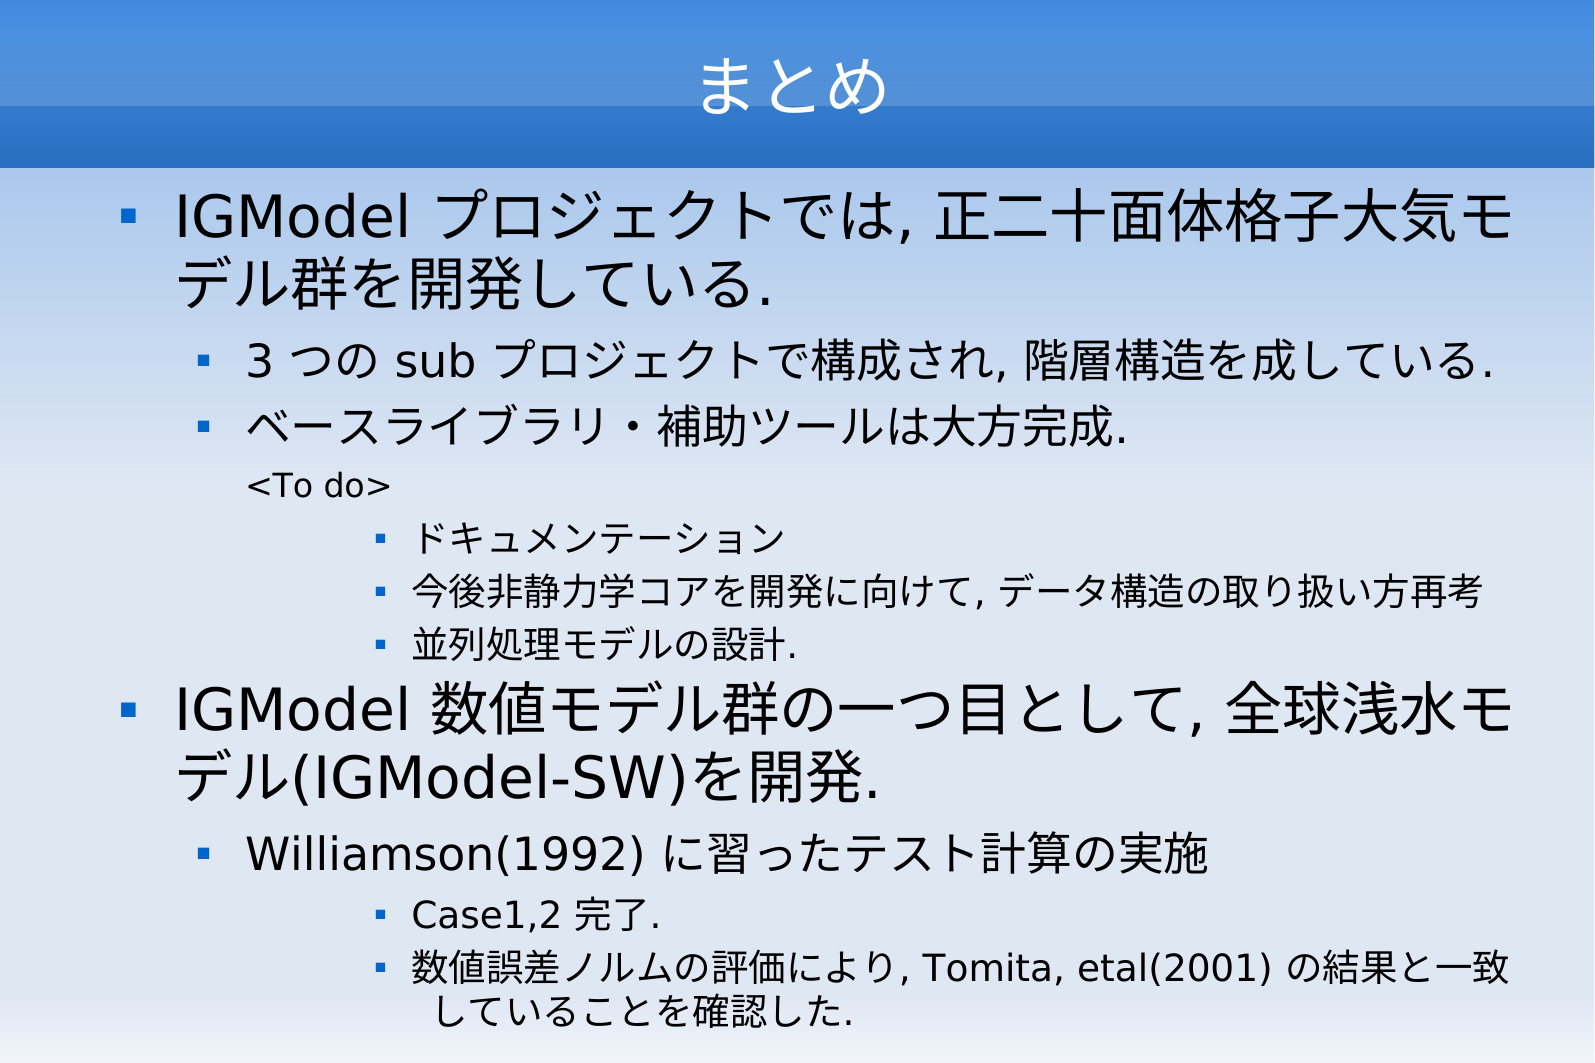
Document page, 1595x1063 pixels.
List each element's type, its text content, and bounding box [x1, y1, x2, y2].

title まとめ [74, 0, 1510, 178]
picture [0, 0, 1595, 1063]
list IGModel プロジェクトでは, 正二十面体格子大気モデル群を開発している. 3 つの sub プロジェクトで構成され, 階層構造を成している. ベースライブラリ・補助ツールは大方完成. <To do> ドキュメンテーション 今後非静力学コアを開発に向けて, データ構造の取り扱い方再考 並列処理モデルの設計. IGModel 数値モデル群の一つ目として, 全球浅水モデル(IGModel-SW)を開発. Williamson(1992) に習ったテスト計算の実施 Case1,2 完了. 数値誤差ノルムの評価により, Tomita, etal(2001) の結果と一致していることを確認した. [103, 183, 1539, 1035]
